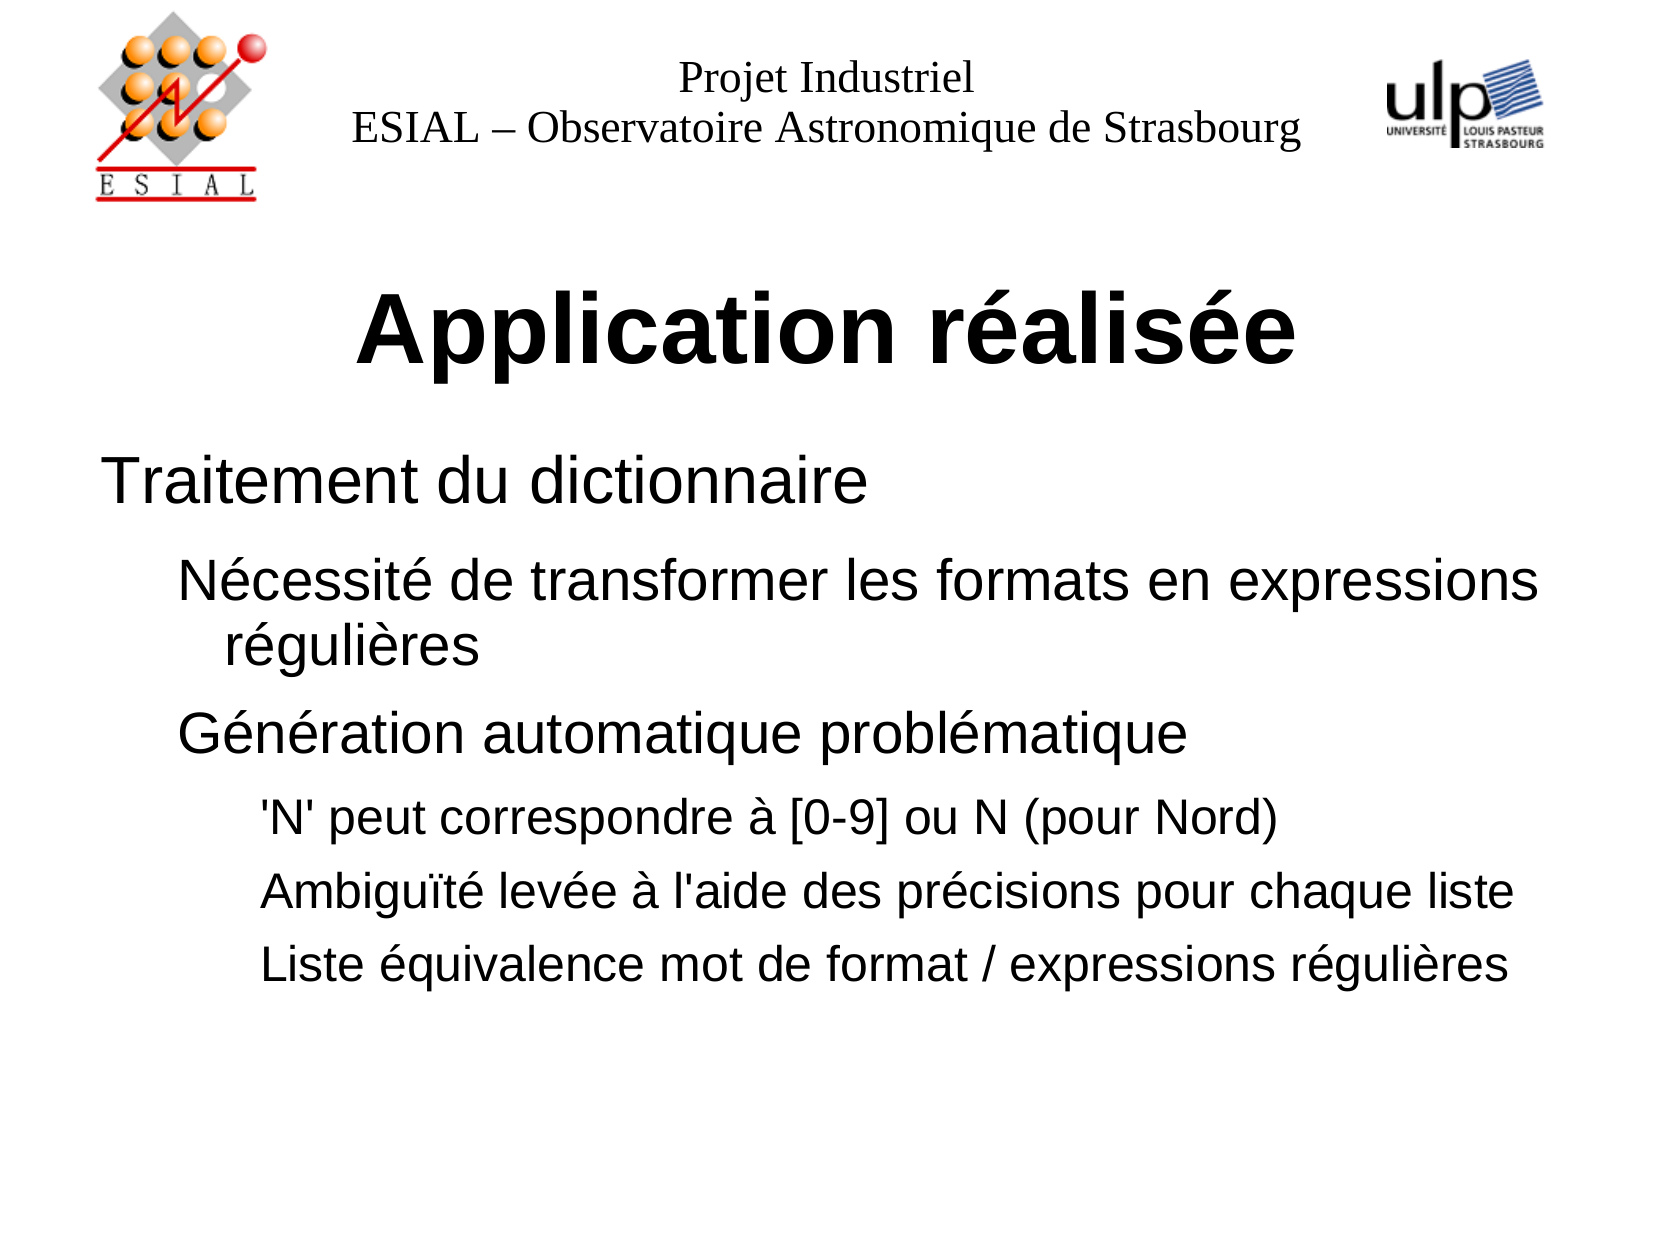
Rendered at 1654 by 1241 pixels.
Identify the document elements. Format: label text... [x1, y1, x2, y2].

text_box Application réalisée [265, 265, 1388, 414]
list Traitement du dictionnaire Nécessité de transformer les formats en expressions régulières Génération automatique problématique 'N' peut correspondre à [0-9] ou N (pour Nord) Ambiguïté levée à l'aide des précisions pour chaque liste Liste équivalence mot de format / expressions régulières [82, 442, 1571, 1094]
title Projet Industriel ESIAL – Observatoire Astronomique de Strasbourg [82, 49, 1571, 257]
picture [88, 6, 274, 49]
